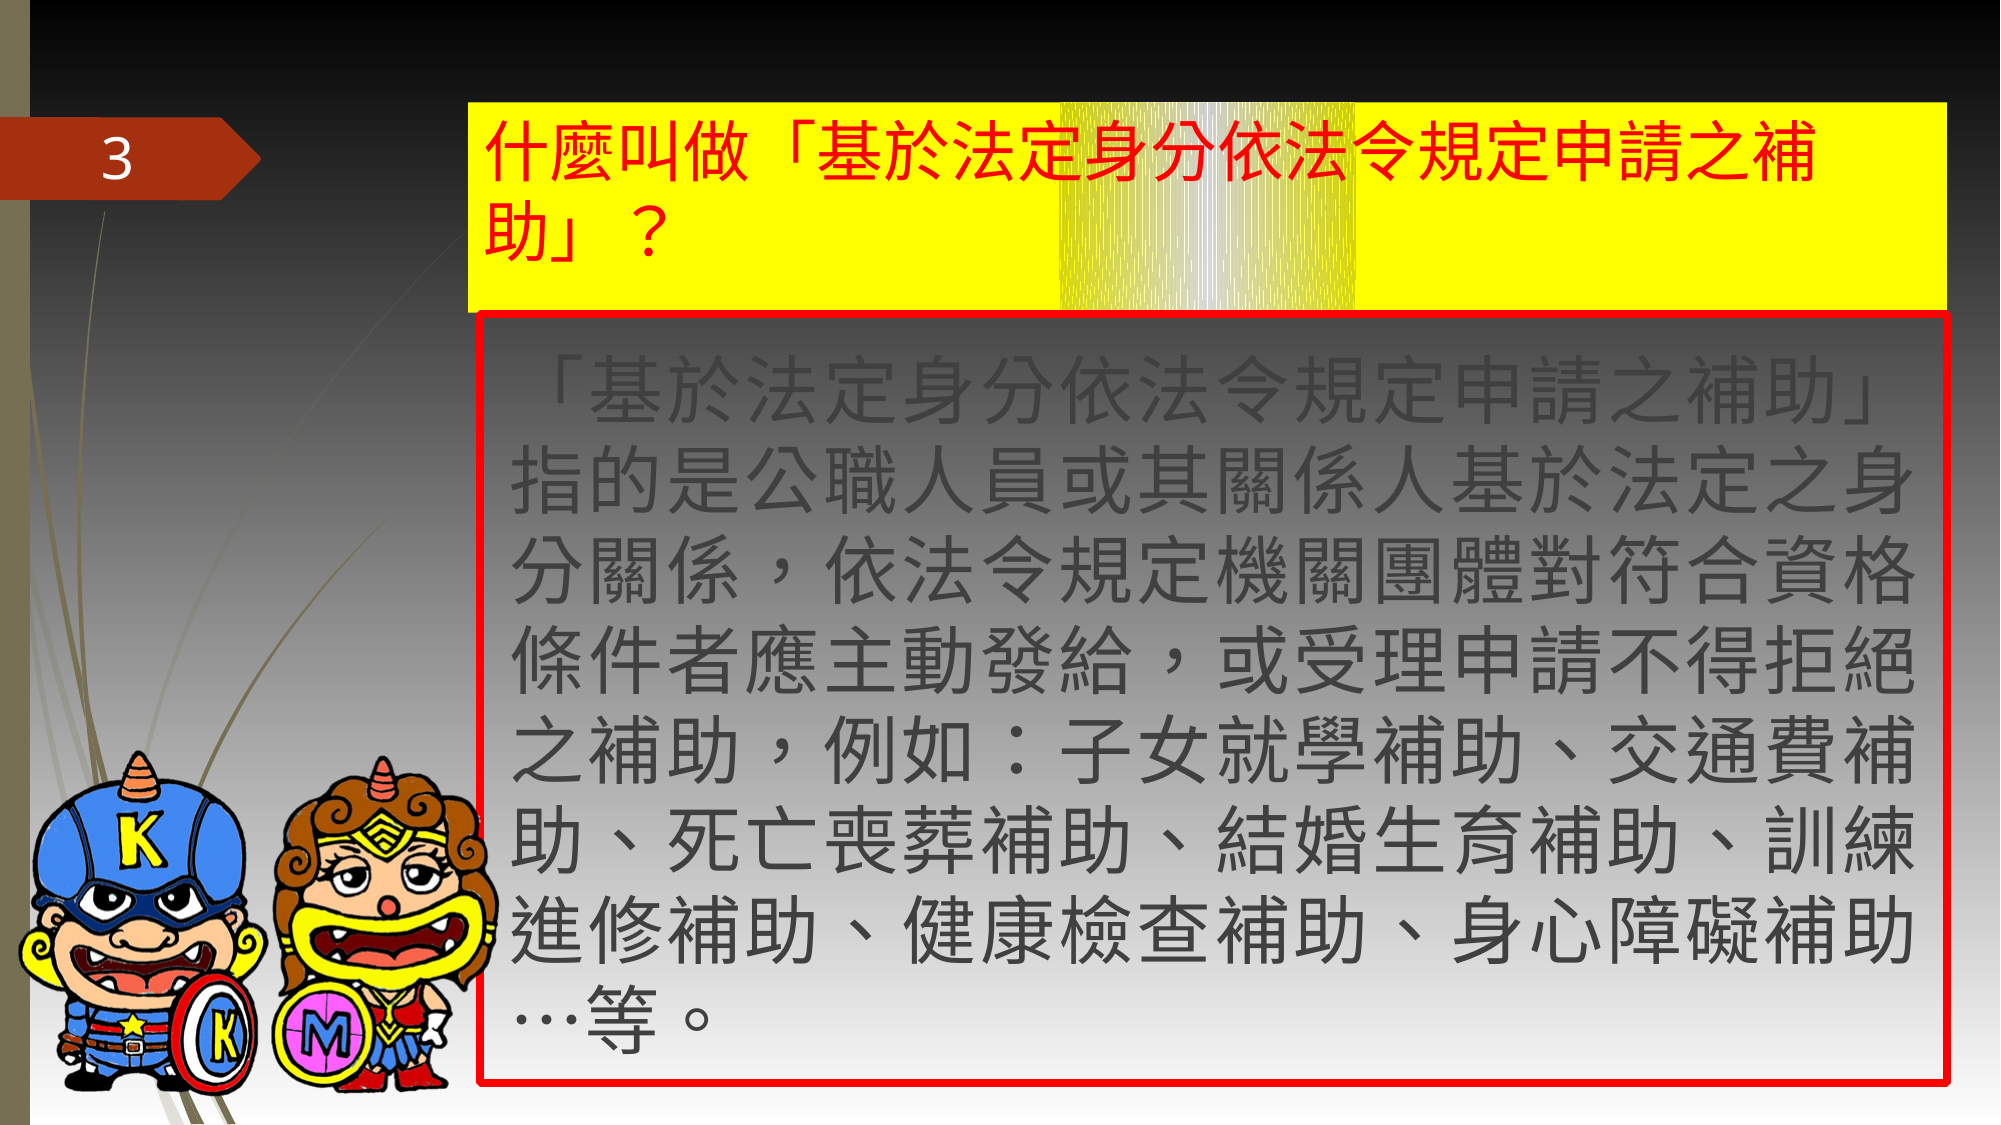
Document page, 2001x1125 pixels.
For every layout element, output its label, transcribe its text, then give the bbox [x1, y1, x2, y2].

title 什麼叫做「基於法定身分依法令規定申請之補助」？ [468, 102, 1947, 313]
text_box 3 [86, 114, 199, 199]
list 「基於法定身分依法令規定申請之補助」指的是公職人員或其關係人基於法定之身分關係，依法令規定機關團體對符合資格條件者應主動發給，或受理申請不得拒絕之補助，例如：子女就學補助、交通費補助、死亡喪葬補助、結婚生育補助、訓練進修補助、健康檢查補助、身心障礙補助…等。 [480, 313, 1947, 1084]
picture [0, 745, 510, 1101]
